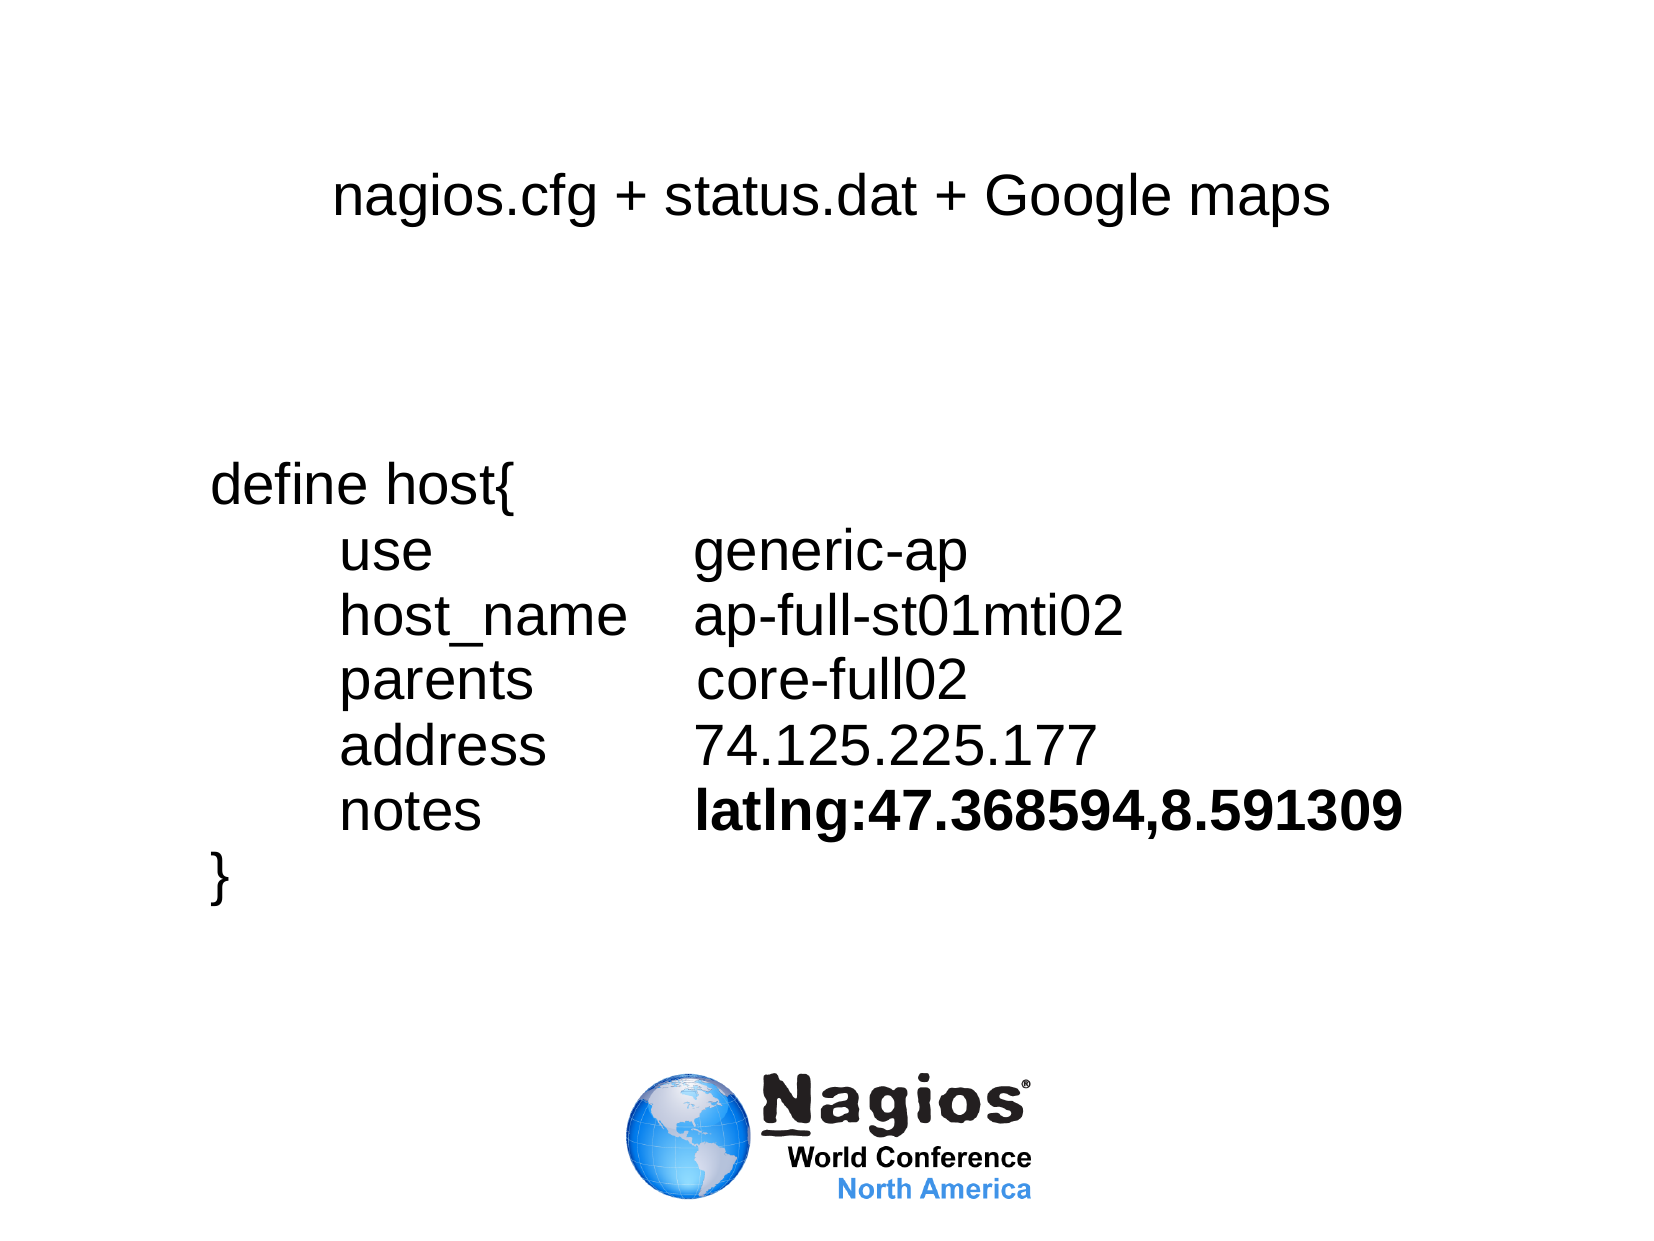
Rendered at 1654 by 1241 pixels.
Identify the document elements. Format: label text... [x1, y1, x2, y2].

subtitle nagios.cfg + status.dat + Google maps define host{ use generic-ap host_name ap-full-st01mti02 parents core-full02 address 74.125.225.177 notes latlng:47.368594,8.591309 } [210, 162, 1456, 1132]
picture [626, 1132, 1032, 1226]
